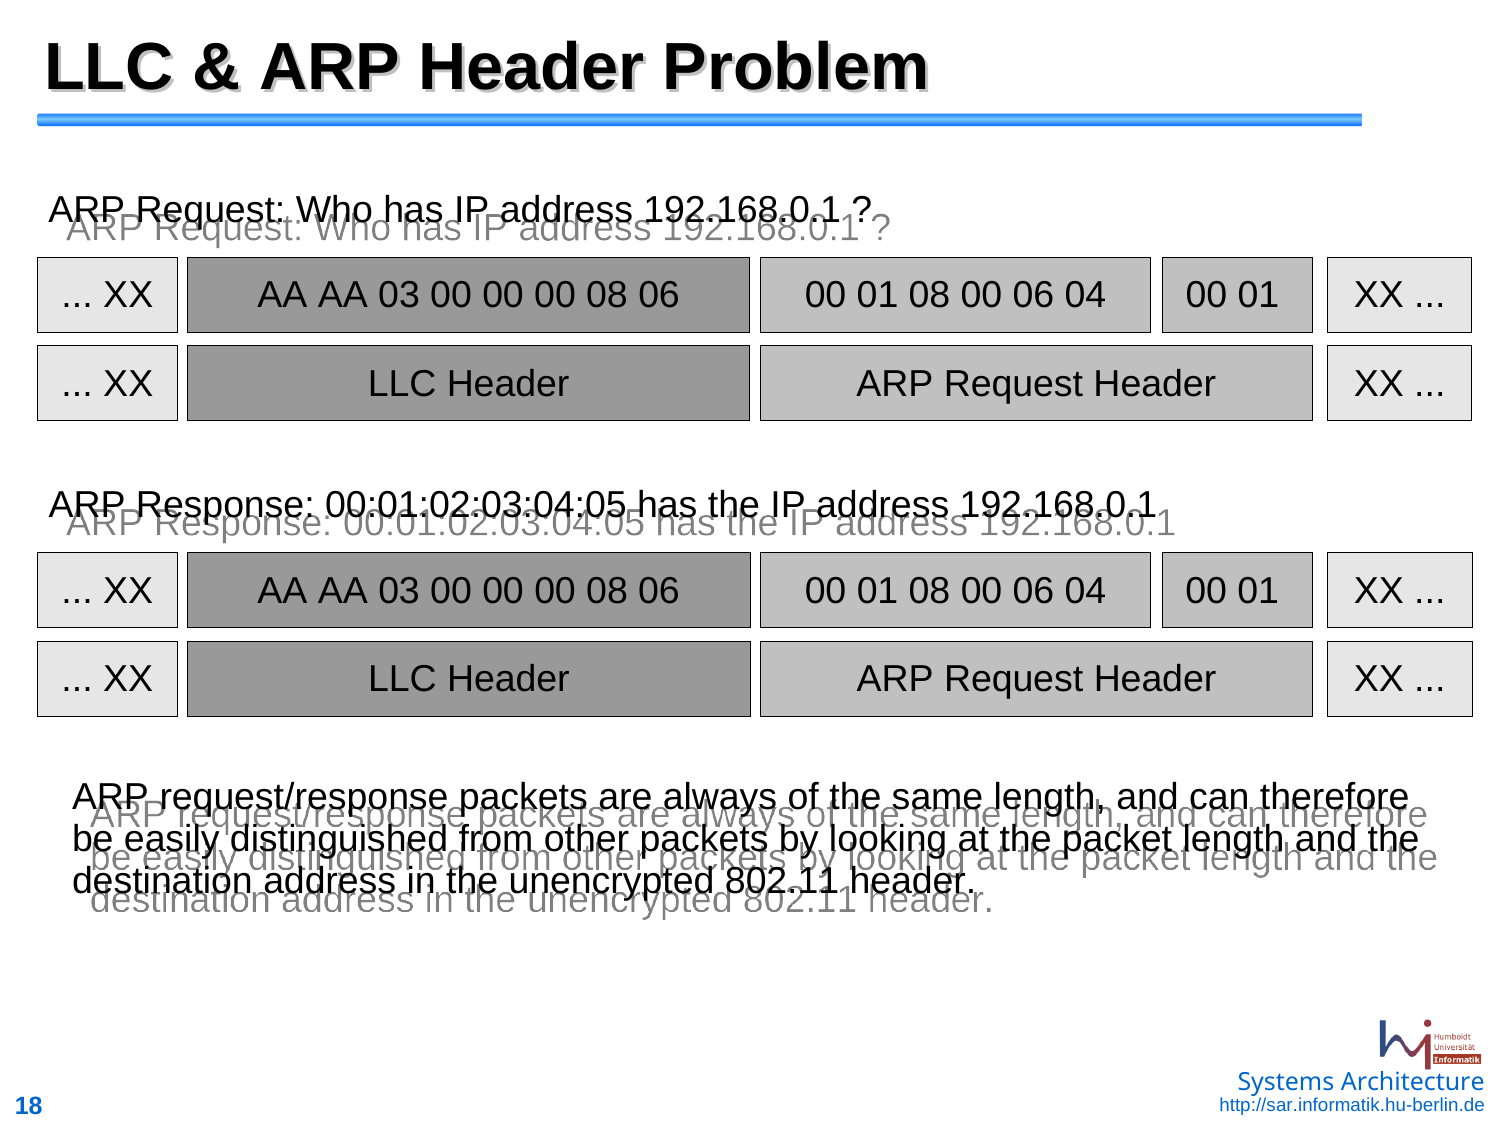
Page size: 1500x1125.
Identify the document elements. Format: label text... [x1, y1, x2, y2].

text_box ARP Response: 00:01:02:03:04:05 has the IP address 192.168.0.1 [33, 475, 1173, 533]
text_box 00 01 08 00 06 04 [760, 257, 1151, 333]
text_box AA AA 03 00 00 00 08 06 [187, 257, 750, 333]
text_box ARP request/response packets are always of the same length, and can therefore be easily distinguished from other packets by looking at the packet length and the destination address in the unencrypted 802.11 header. [57, 768, 1443, 956]
text_box ... XX [37, 257, 178, 333]
text_box 00 01 08 00 06 04 [760, 552, 1151, 628]
text_box XX ... [1327, 257, 1472, 333]
picture [1376, 1016, 1483, 1071]
text_box ARP Request Header [760, 641, 1313, 717]
title LLC & ARP Header Problem [29, 20, 1500, 114]
text_box ARP Request Header [760, 345, 1313, 421]
text_box ... XX [37, 345, 178, 421]
text_box XX ... [1327, 345, 1472, 421]
text_box LLC Header [187, 345, 750, 421]
text_box AA AA 03 00 00 00 08 06 [187, 552, 751, 628]
text_box ARP Request: Who has IP address 192.168.0.1 ? [33, 180, 888, 238]
text_box ... XX [37, 552, 178, 628]
text_box 00 01 [1162, 552, 1313, 628]
text_box XX ... [1327, 641, 1473, 717]
text_box 00 01 [1162, 257, 1313, 333]
text_box LLC Header [187, 641, 751, 717]
text_box XX ... [1327, 552, 1473, 628]
text_box ... XX [37, 641, 178, 717]
